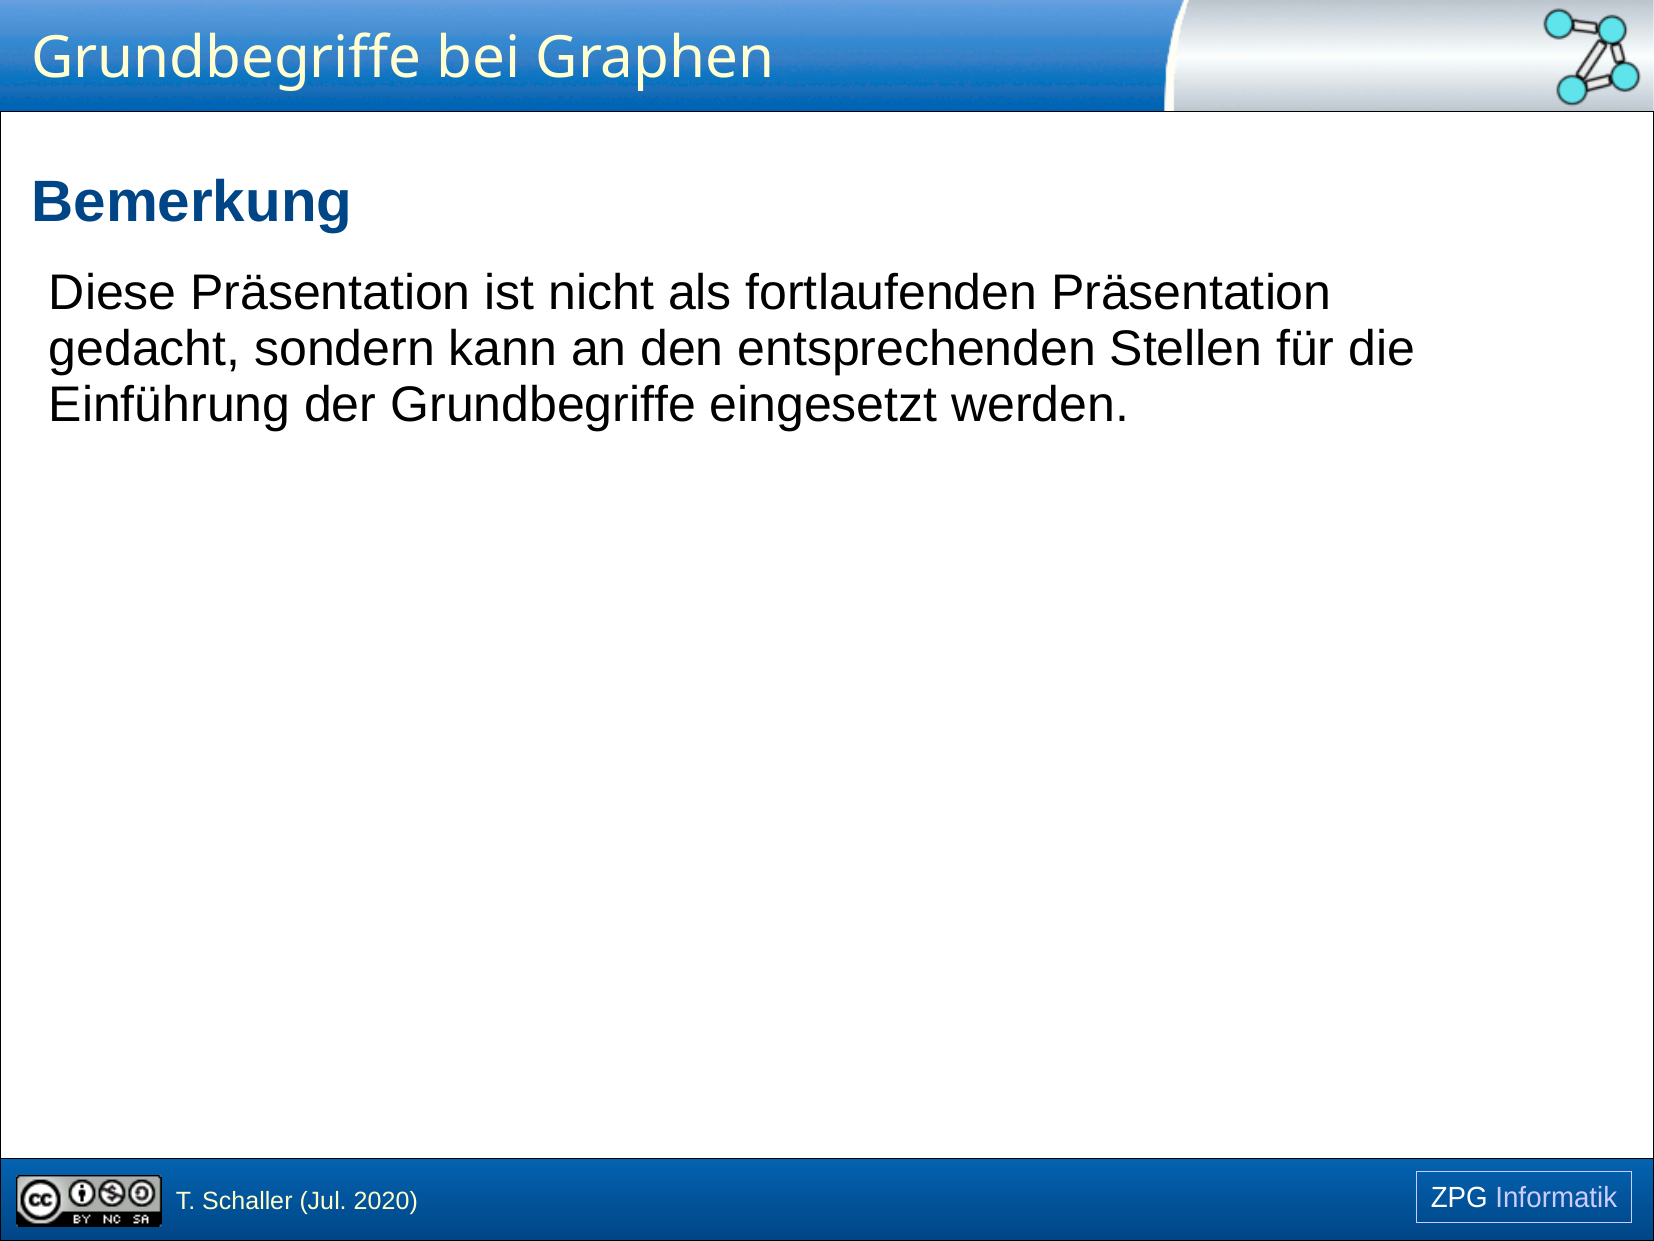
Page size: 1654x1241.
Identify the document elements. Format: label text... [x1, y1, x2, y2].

picture [16, 1175, 162, 1227]
text_box Bemerkung [31, 168, 900, 235]
picture [0, 0, 1654, 111]
text_box Diese Präsentation ist nicht als fortlaufenden Präsentation gedacht, sondern kann an den entsprechenden Stellen für die Einführung der Grundbegriffe eingesetzt werden. [48, 264, 1424, 432]
title Grundbegriffe bei Graphen [31, 16, 1151, 94]
